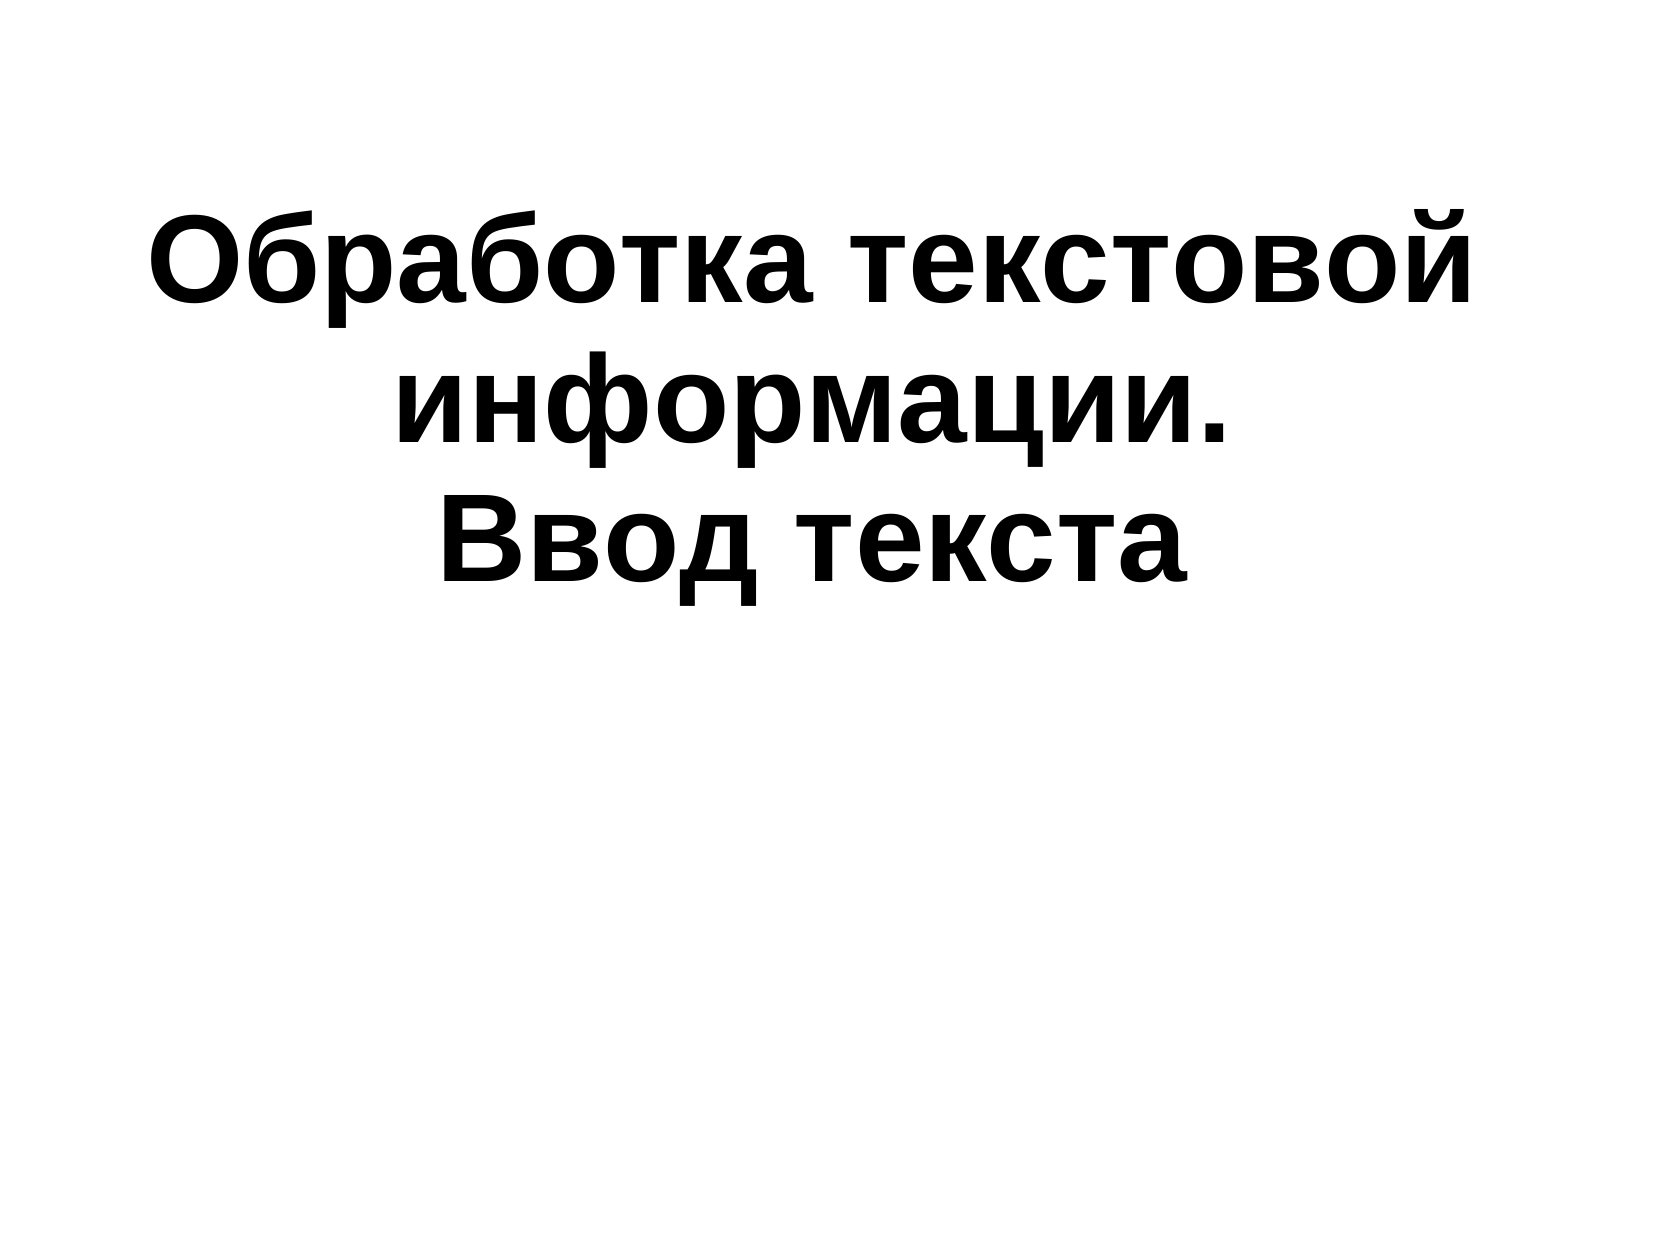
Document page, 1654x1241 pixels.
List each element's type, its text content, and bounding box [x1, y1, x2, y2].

text_box Обработка текстовой информации. Ввод текста [59, 88, 1565, 616]
